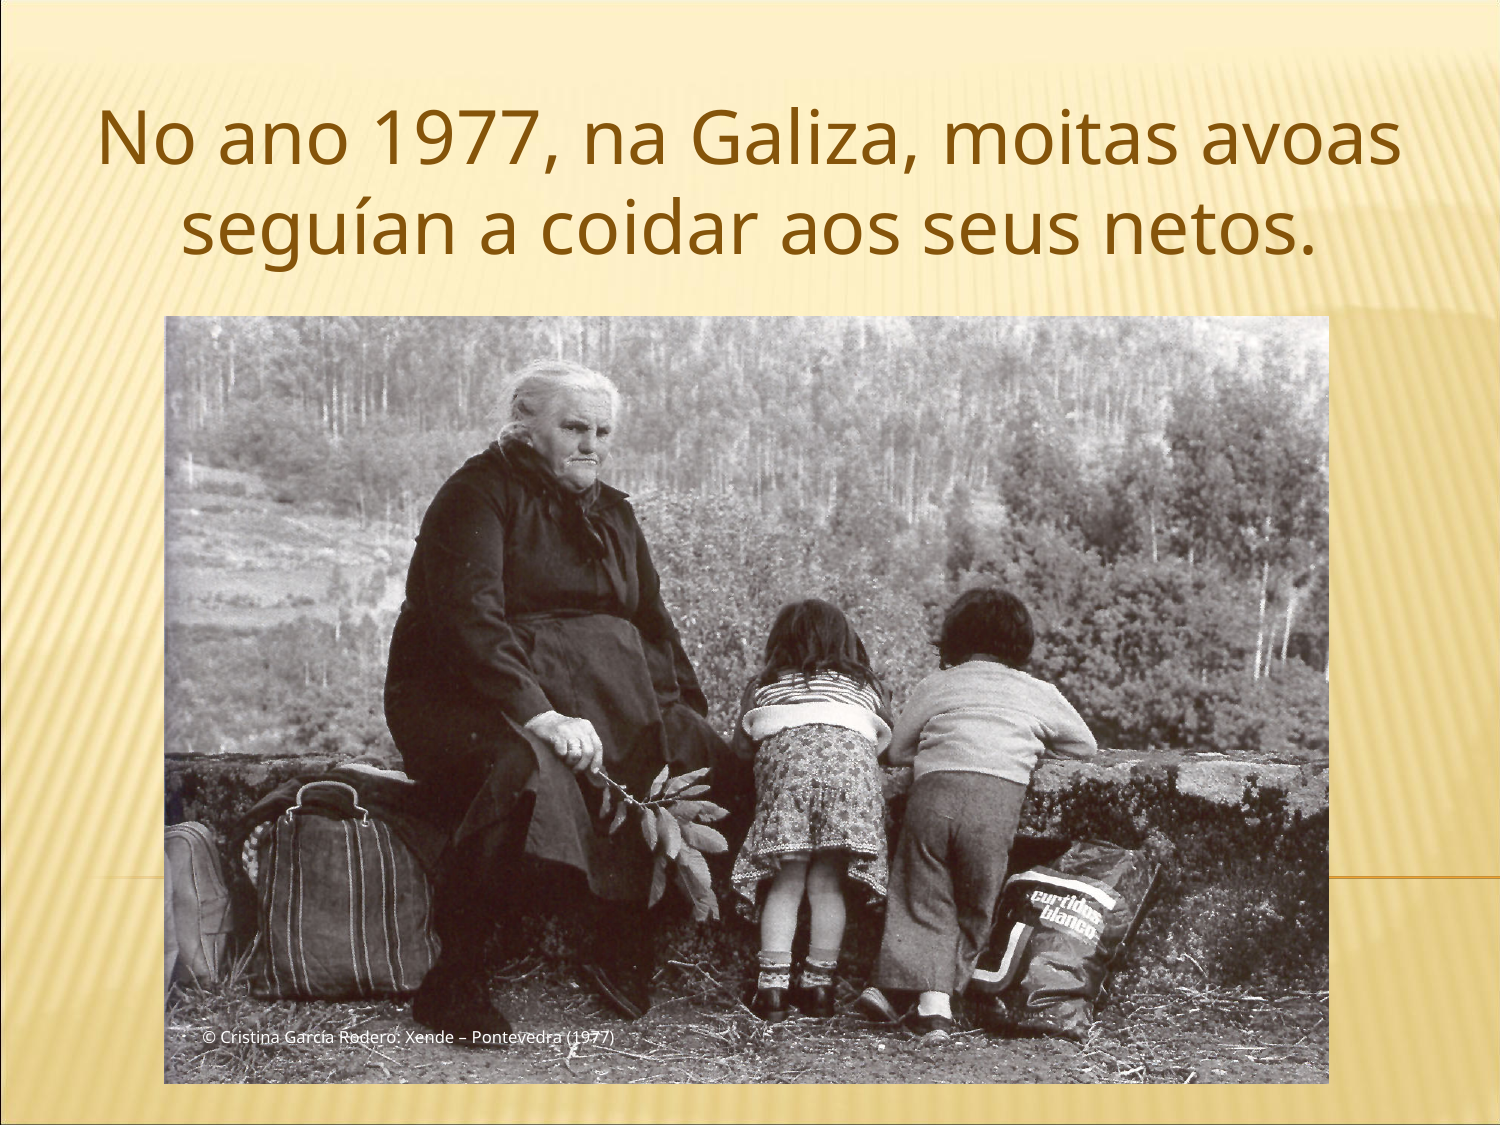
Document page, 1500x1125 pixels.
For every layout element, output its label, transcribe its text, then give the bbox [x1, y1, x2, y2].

picture [0, 0, 1500, 1125]
text_box © Cristina García Rodero: Xende – Pontevedra (1977) [187, 1019, 751, 1055]
text_box No ano 1977, na Galiza, moitas avoas seguían a coidar aos seus netos. [70, 81, 1430, 278]
